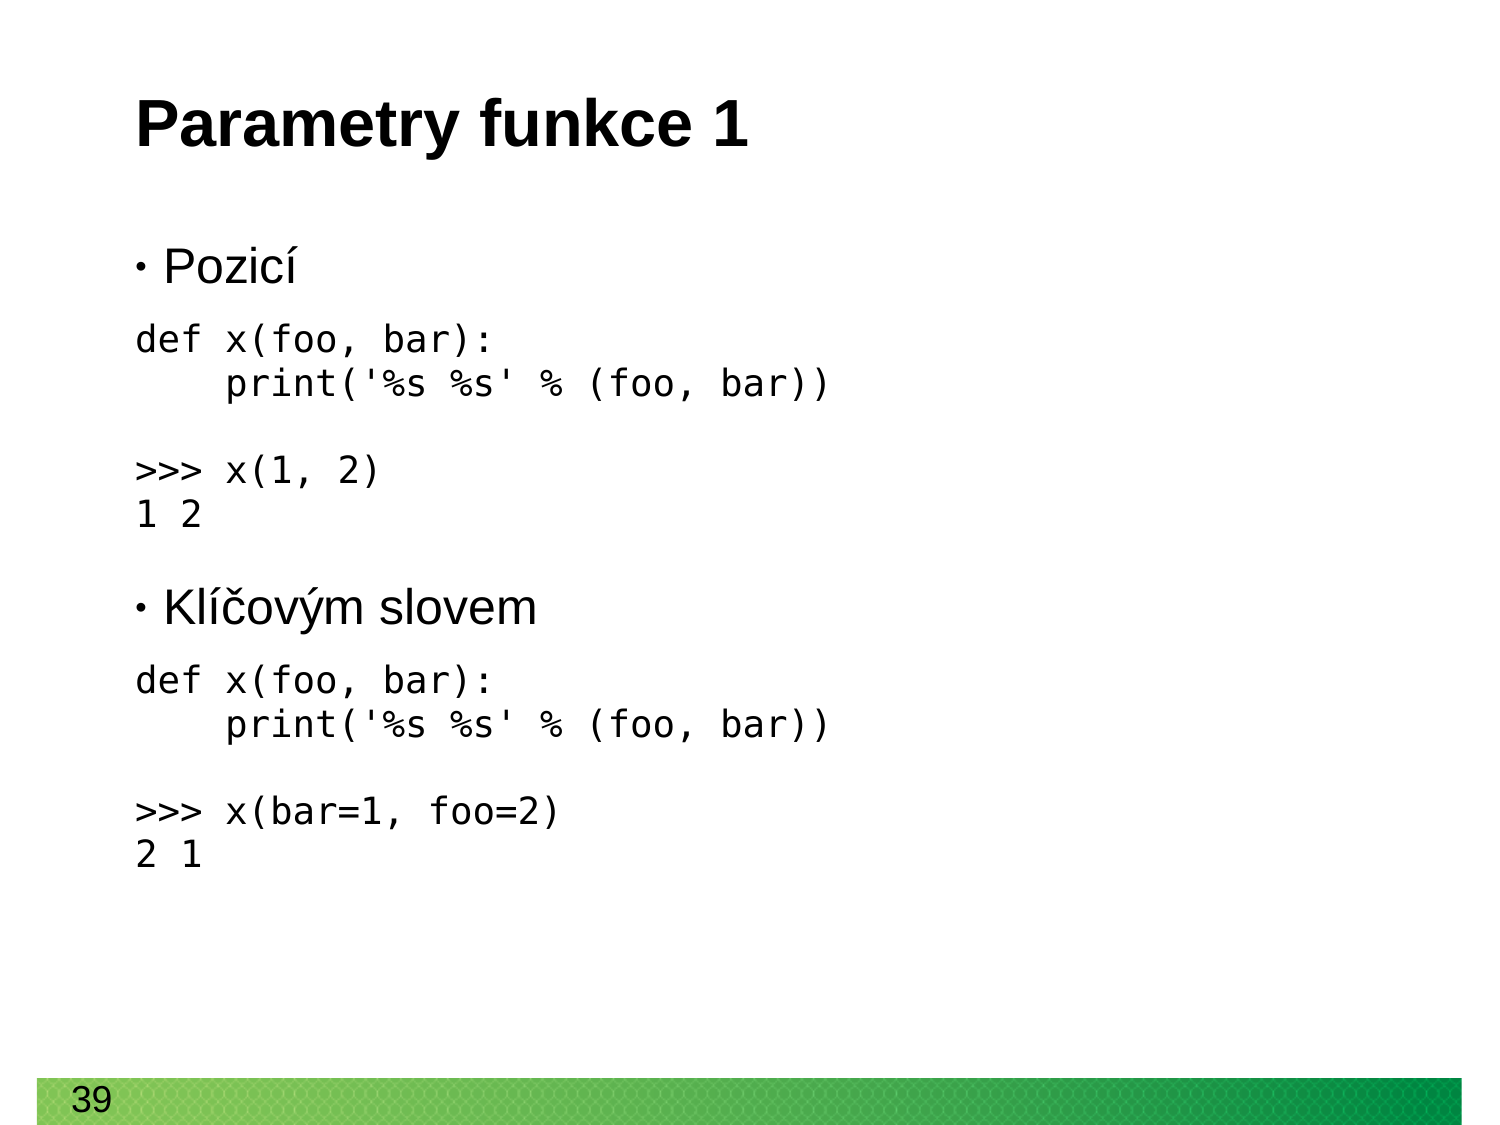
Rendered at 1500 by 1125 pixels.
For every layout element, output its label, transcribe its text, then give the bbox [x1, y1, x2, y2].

picture [36, 1078, 1462, 1125]
title Parametry funkce 1 [135, 41, 1372, 204]
list Pozicí def x(foo, bar): print('%s %s' % (foo, bar)) >>> x(1, 2) 1 2 Klíčovým slovem def x(foo, bar): print('%s %s' % (foo, bar)) >>> x(bar=1, foo=2) 2 1 [135, 238, 1372, 892]
